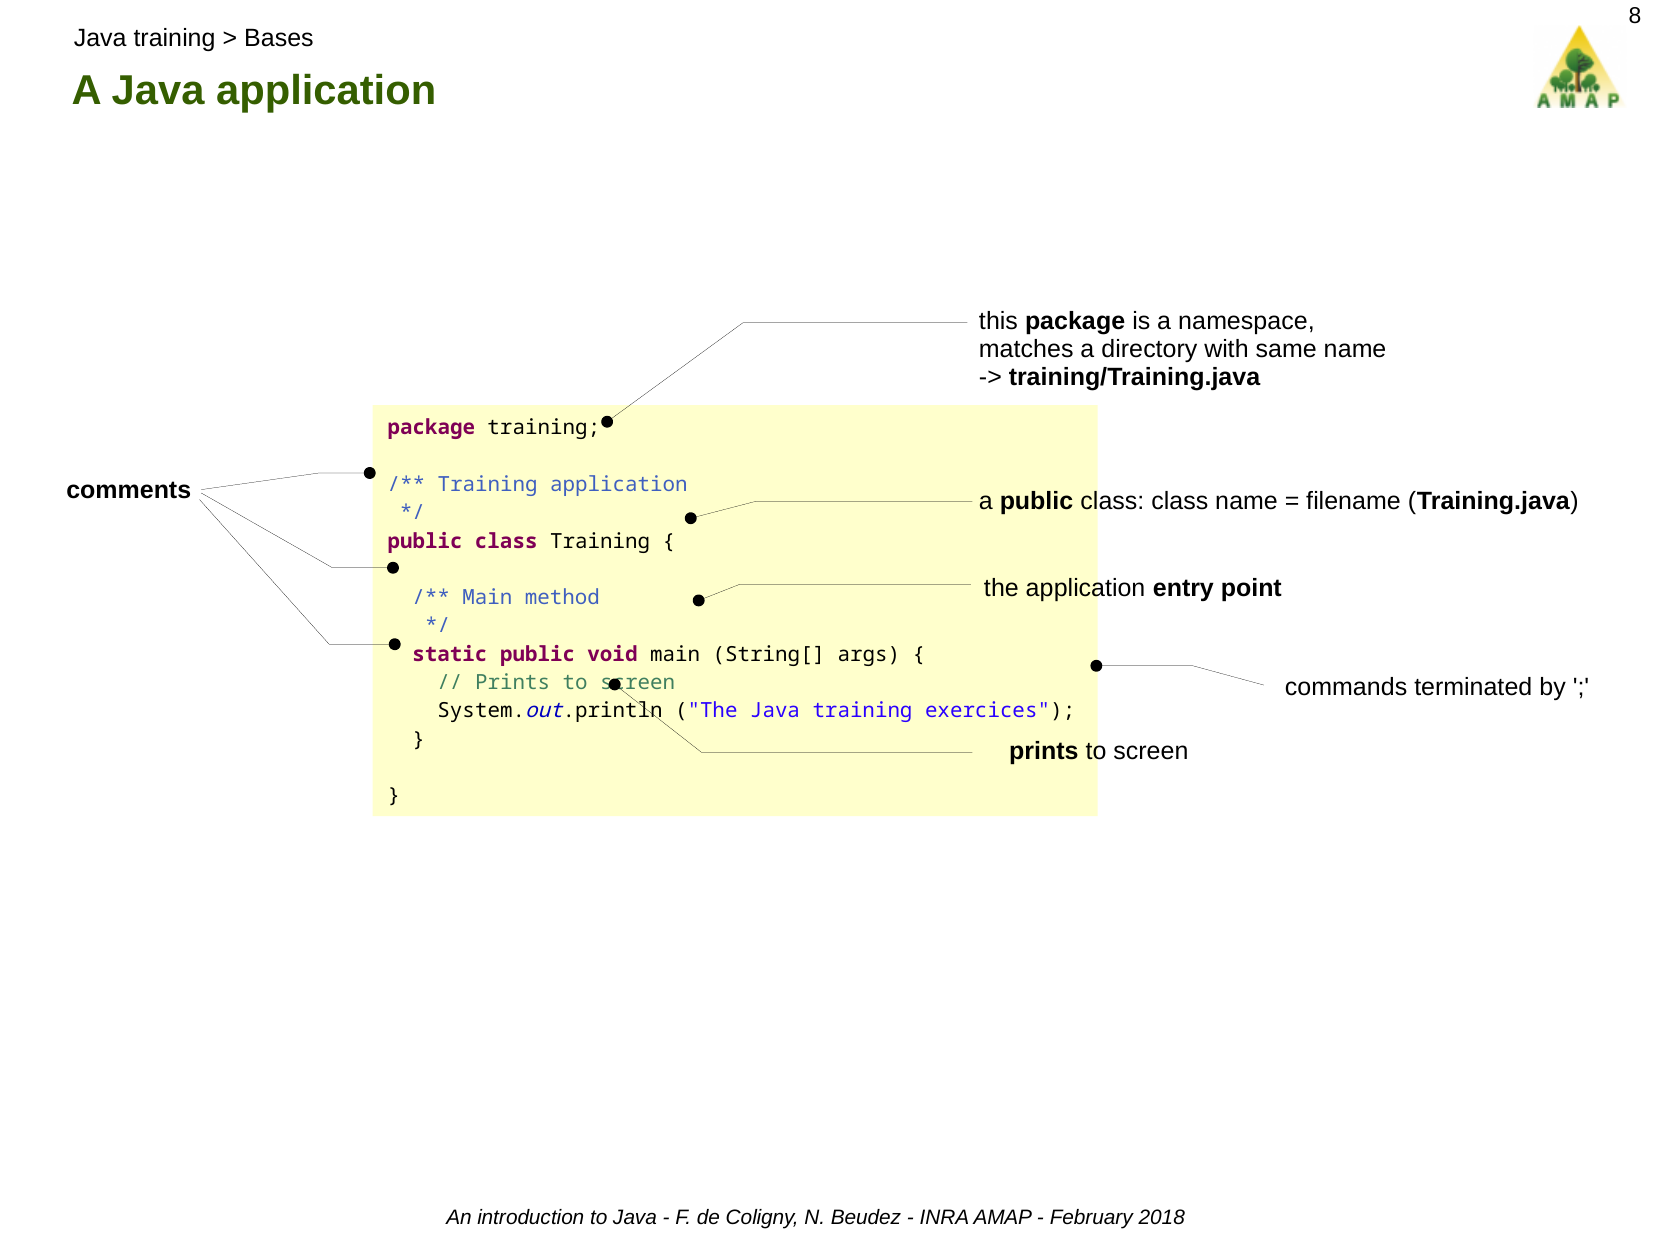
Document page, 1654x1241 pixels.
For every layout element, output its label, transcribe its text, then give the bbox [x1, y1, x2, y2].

text_box A Java application [56, 59, 1120, 121]
text_box Java training > Bases [59, 16, 1004, 60]
text_box package training; /** Training application */ public class Training { /** Main method */ static public void main (String[] args) { // Prints to screen System.out.println ("The Java training exercices"); } } [372, 405, 1098, 764]
text_box a public class: class name = filename (Training.java) [964, 479, 1607, 551]
text_box comments [51, 468, 263, 512]
text_box the application entry point [969, 566, 1442, 610]
picture [1533, 25, 1627, 108]
text_box this package is a namespace, matches a directory with same name -> training/Training.java [964, 299, 1425, 399]
text_box prints to screen [994, 729, 1485, 773]
text_box commands terminated by ';' [1270, 665, 1636, 709]
